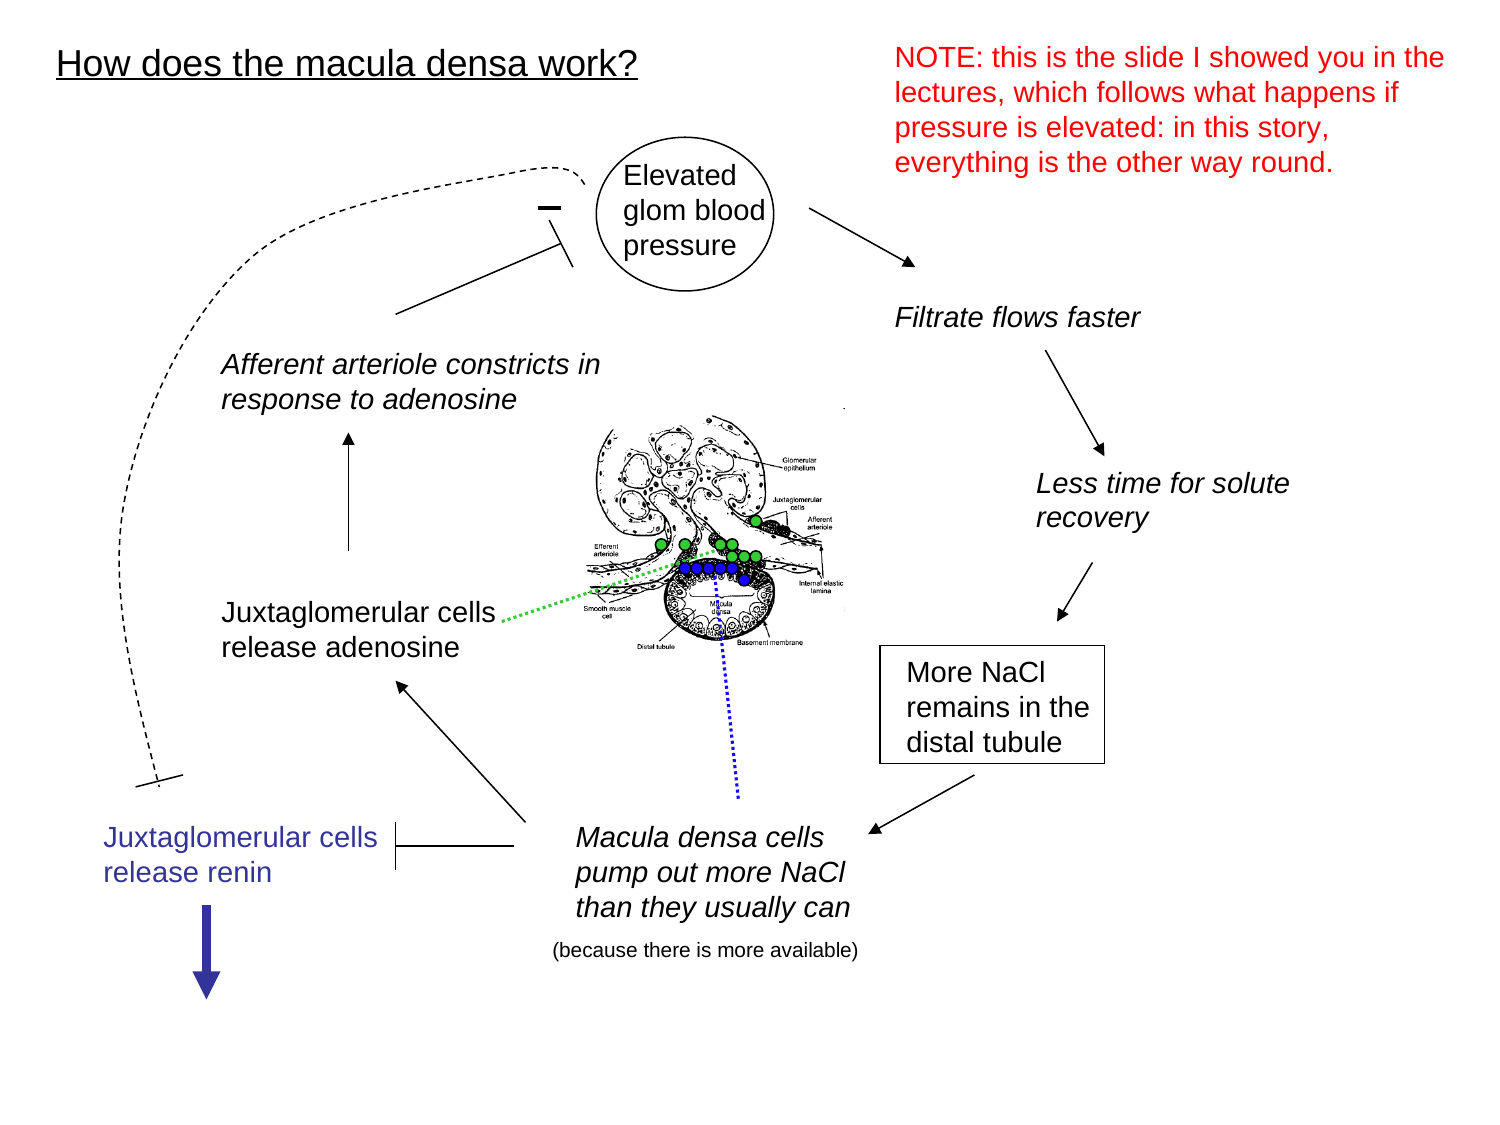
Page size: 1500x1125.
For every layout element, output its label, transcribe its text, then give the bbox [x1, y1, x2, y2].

text_box Macula densa cells pump out more NaCl than they usually can [560, 810, 916, 931]
text_box [738, 574, 751, 586]
text_box Elevated glom blood pressure [608, 148, 636, 173]
text_box Juxtaglomerular cells release renin [88, 810, 443, 896]
text_box Elevated glom blood pressure [608, 148, 772, 270]
text_box Elevated glom blood pressure [734, 148, 786, 270]
picture [584, 408, 845, 649]
text_box [679, 538, 691, 551]
text_box More NaCl remains in the distal tubule [891, 646, 1104, 763]
text_box How does the macula densa work? [41, 30, 879, 92]
text_box Afferent arteriole constricts in response to adenosine [206, 337, 644, 424]
text_box More NaCl remains in the distal tubule [891, 645, 1164, 766]
text_box [750, 515, 762, 528]
text_box Filtrate flows faster [879, 290, 1247, 547]
text_box Juxtaglomerular cells release adenosine [206, 586, 561, 672]
text_box NOTE: this is the slide I showed you in the lectures, which follows what happens if pressure is elevated: in this story, everything is the other way round. [879, 30, 1471, 187]
text_box (because there is more available) [537, 928, 880, 970]
text_box [655, 538, 668, 551]
text_box [679, 538, 762, 575]
text_box Less time for solute recovery [1021, 456, 1400, 542]
